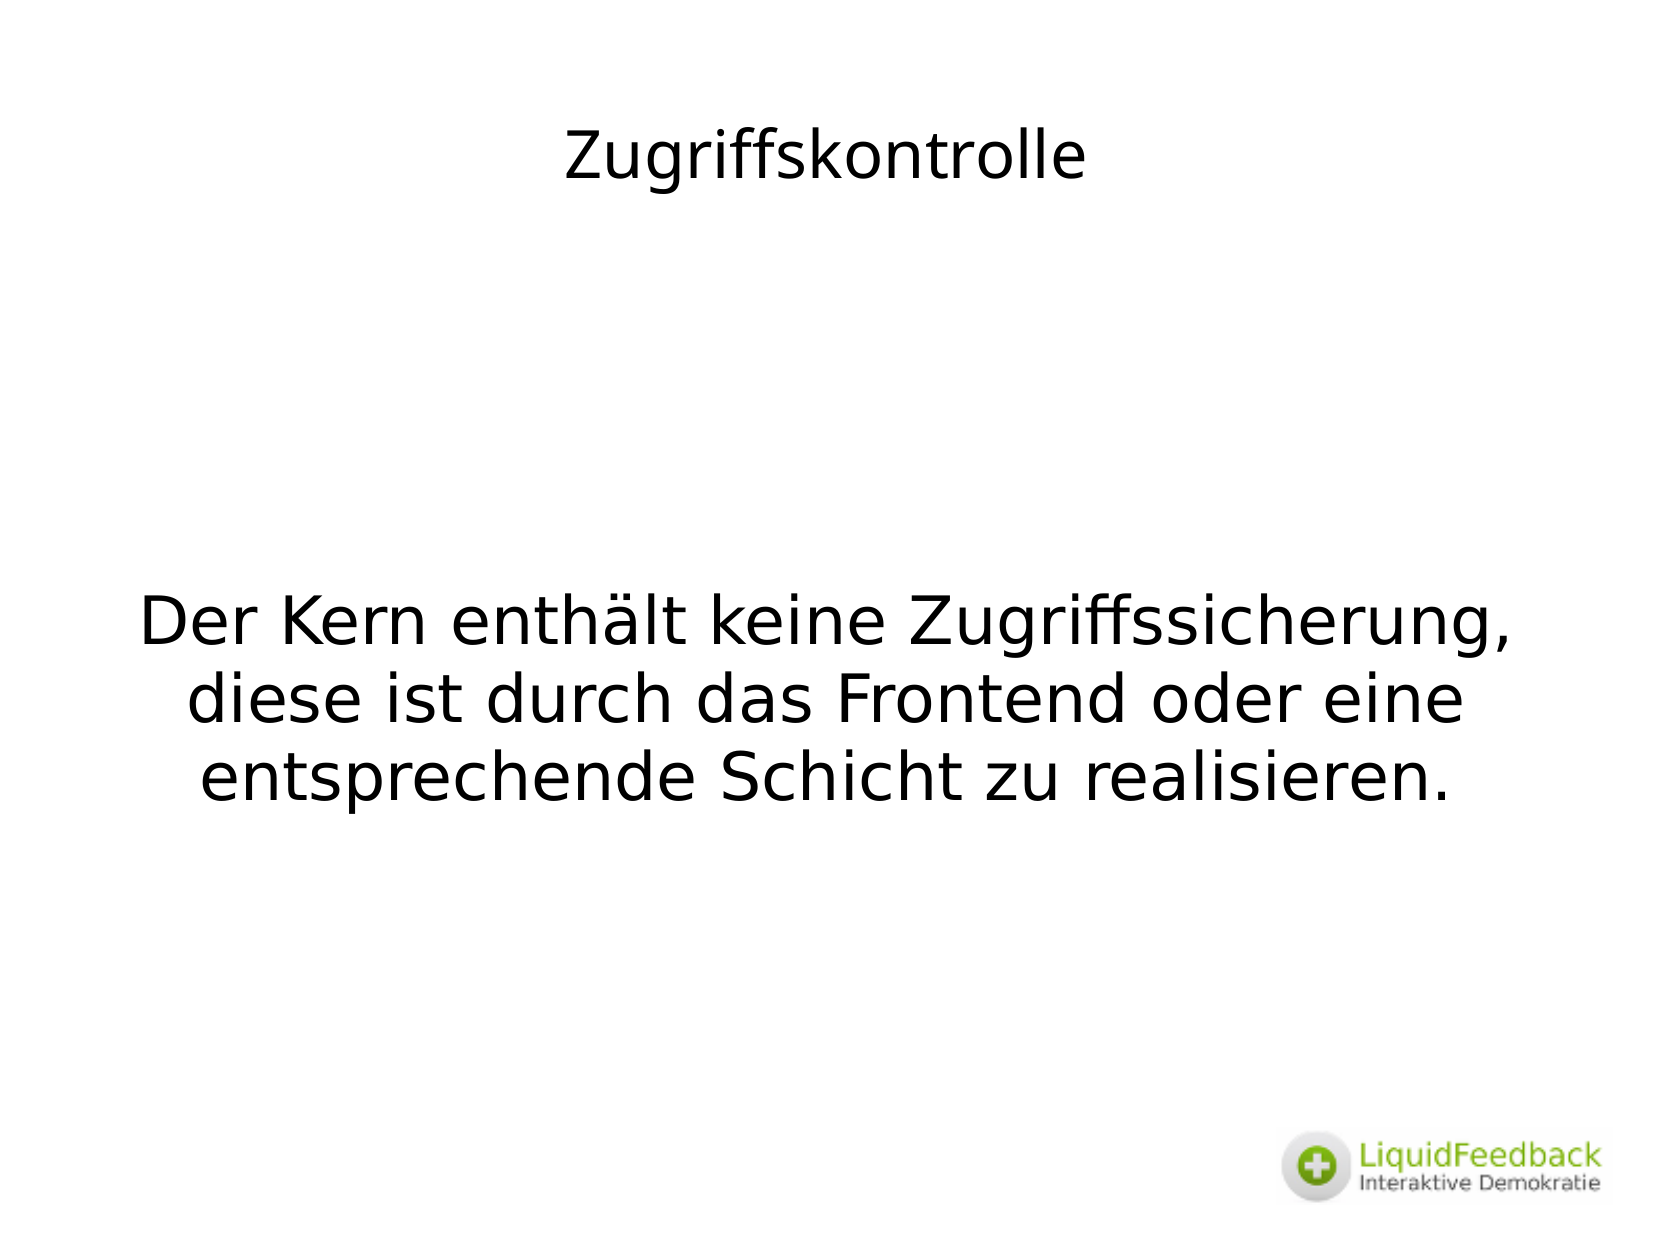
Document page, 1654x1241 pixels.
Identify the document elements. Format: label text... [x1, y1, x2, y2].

title Zugriffskontrolle [82, 49, 1571, 257]
picture [1276, 1127, 1613, 1205]
subtitle Der Kern enthält keine Zugriffssicherung, diese ist durch das Frontend oder eine entsprechende Schicht zu realisieren. [82, 290, 1571, 1109]
